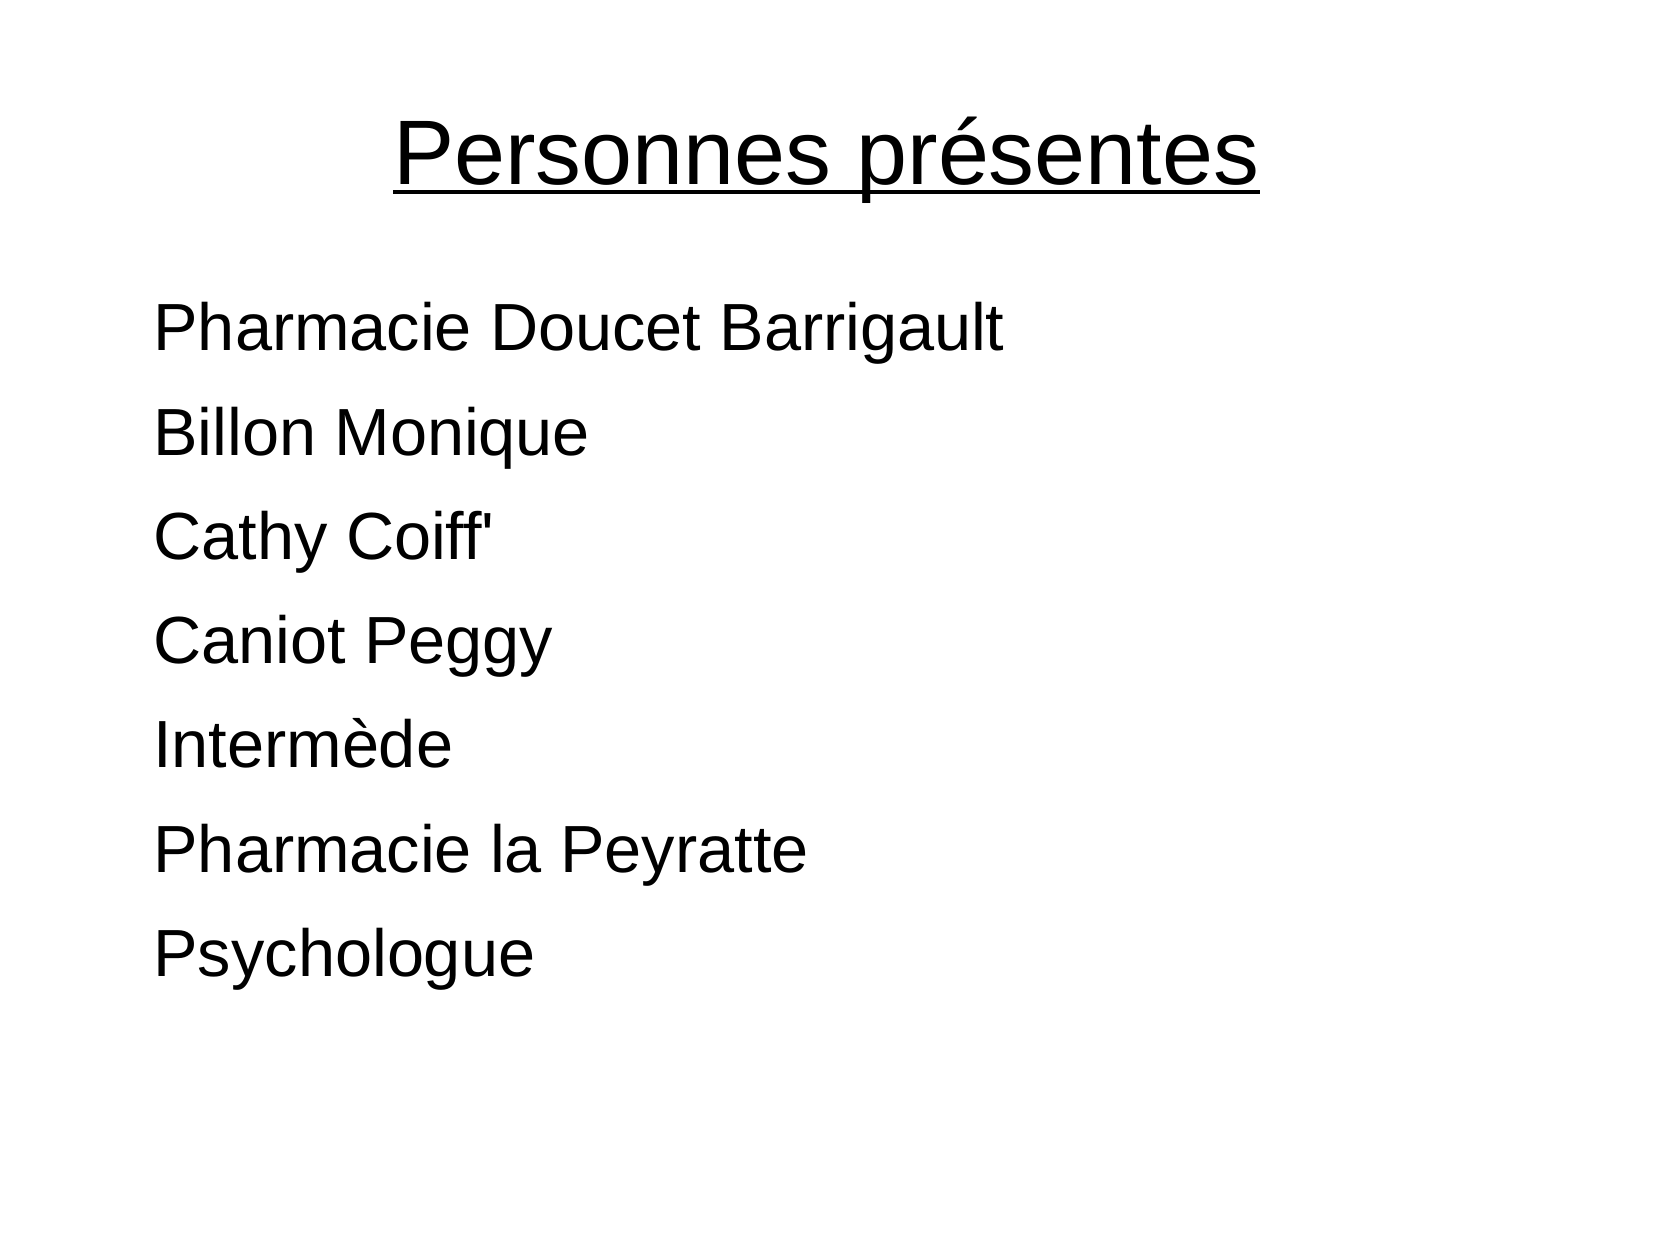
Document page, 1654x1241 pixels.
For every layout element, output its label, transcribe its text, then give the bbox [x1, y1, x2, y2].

title Personnes présentes [82, 49, 1571, 257]
list Pharmacie Doucet Barrigault Billon Monique Cathy Coiff' Caniot Peggy Intermède Pharmacie la Peyratte Psychologue [82, 290, 1571, 1010]
